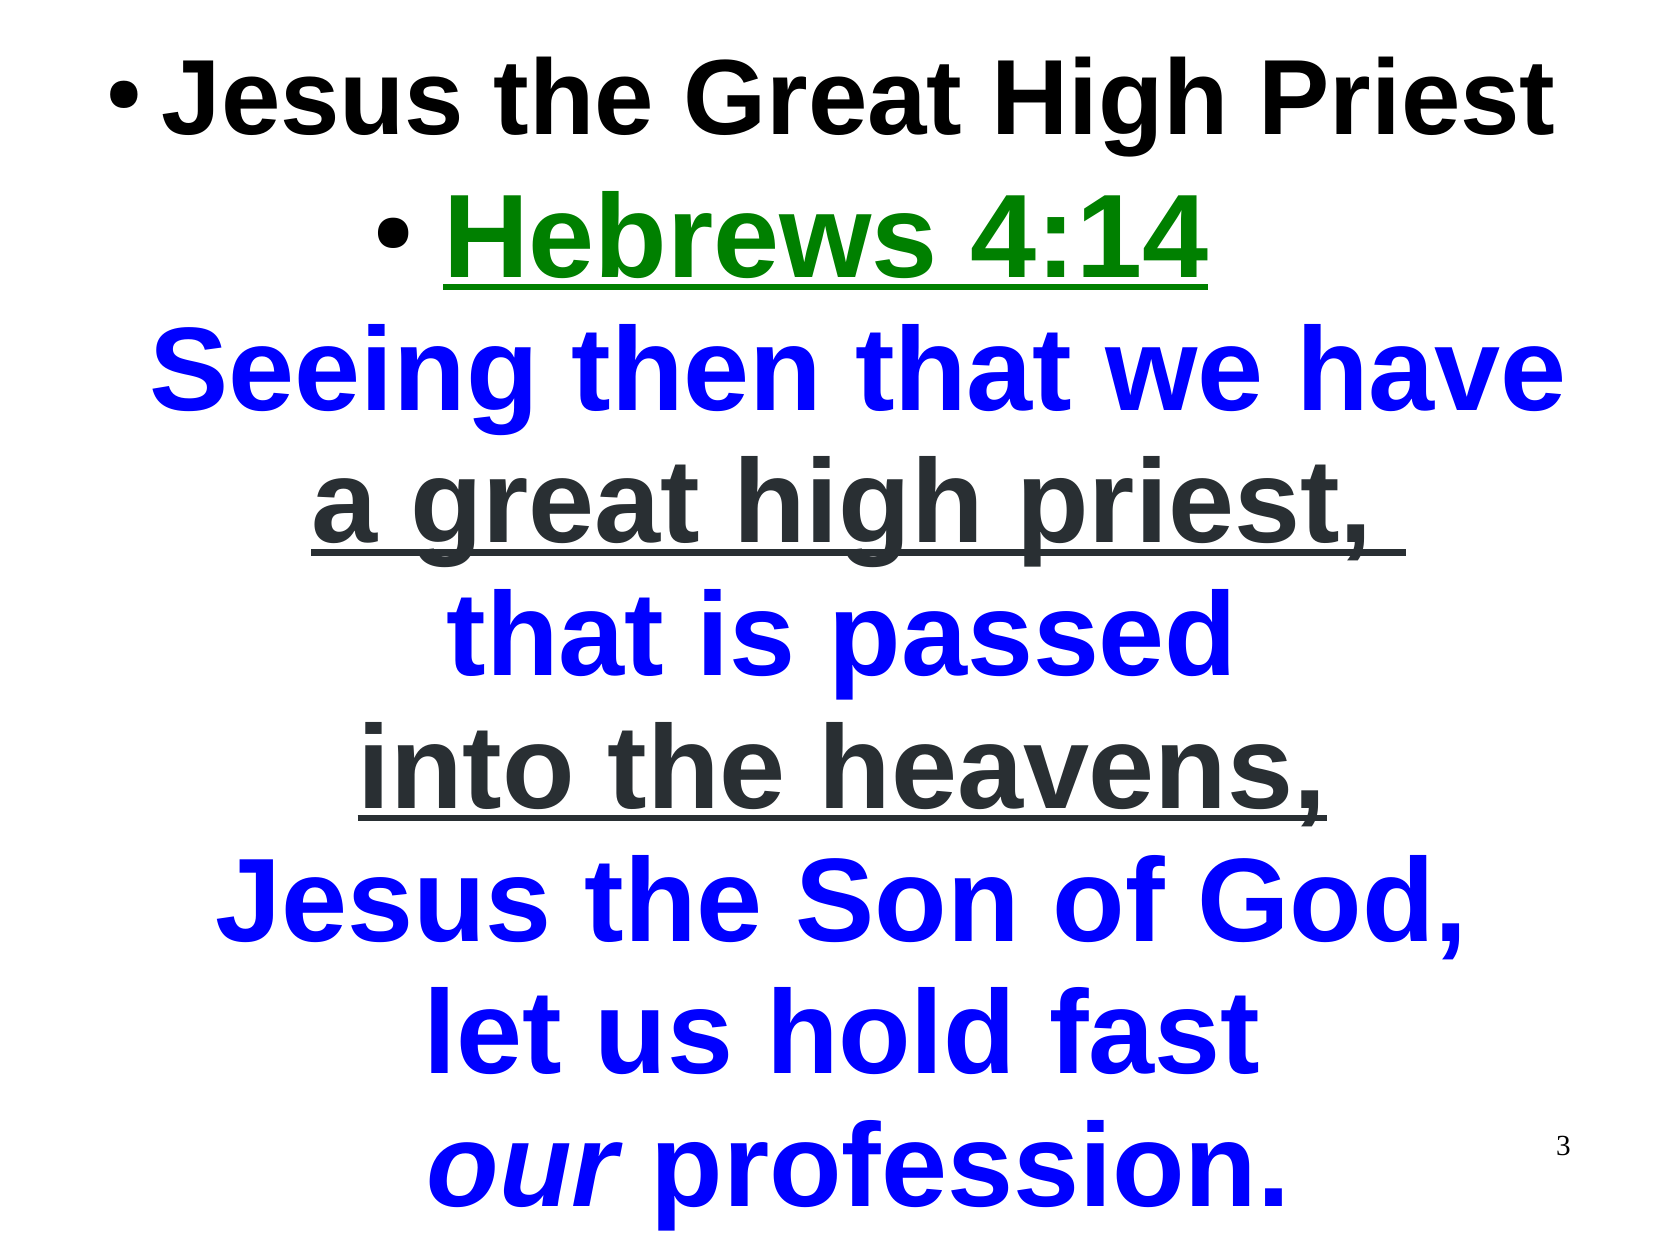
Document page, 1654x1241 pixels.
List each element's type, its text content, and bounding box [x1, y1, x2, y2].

list Jesus the Great High Priest Hebrews 4:14 Seeing then that we have a great high priest, that is passed into the heavens, Jesus the Son of God, let us hold fast our profession. [37, 37, 1613, 1238]
